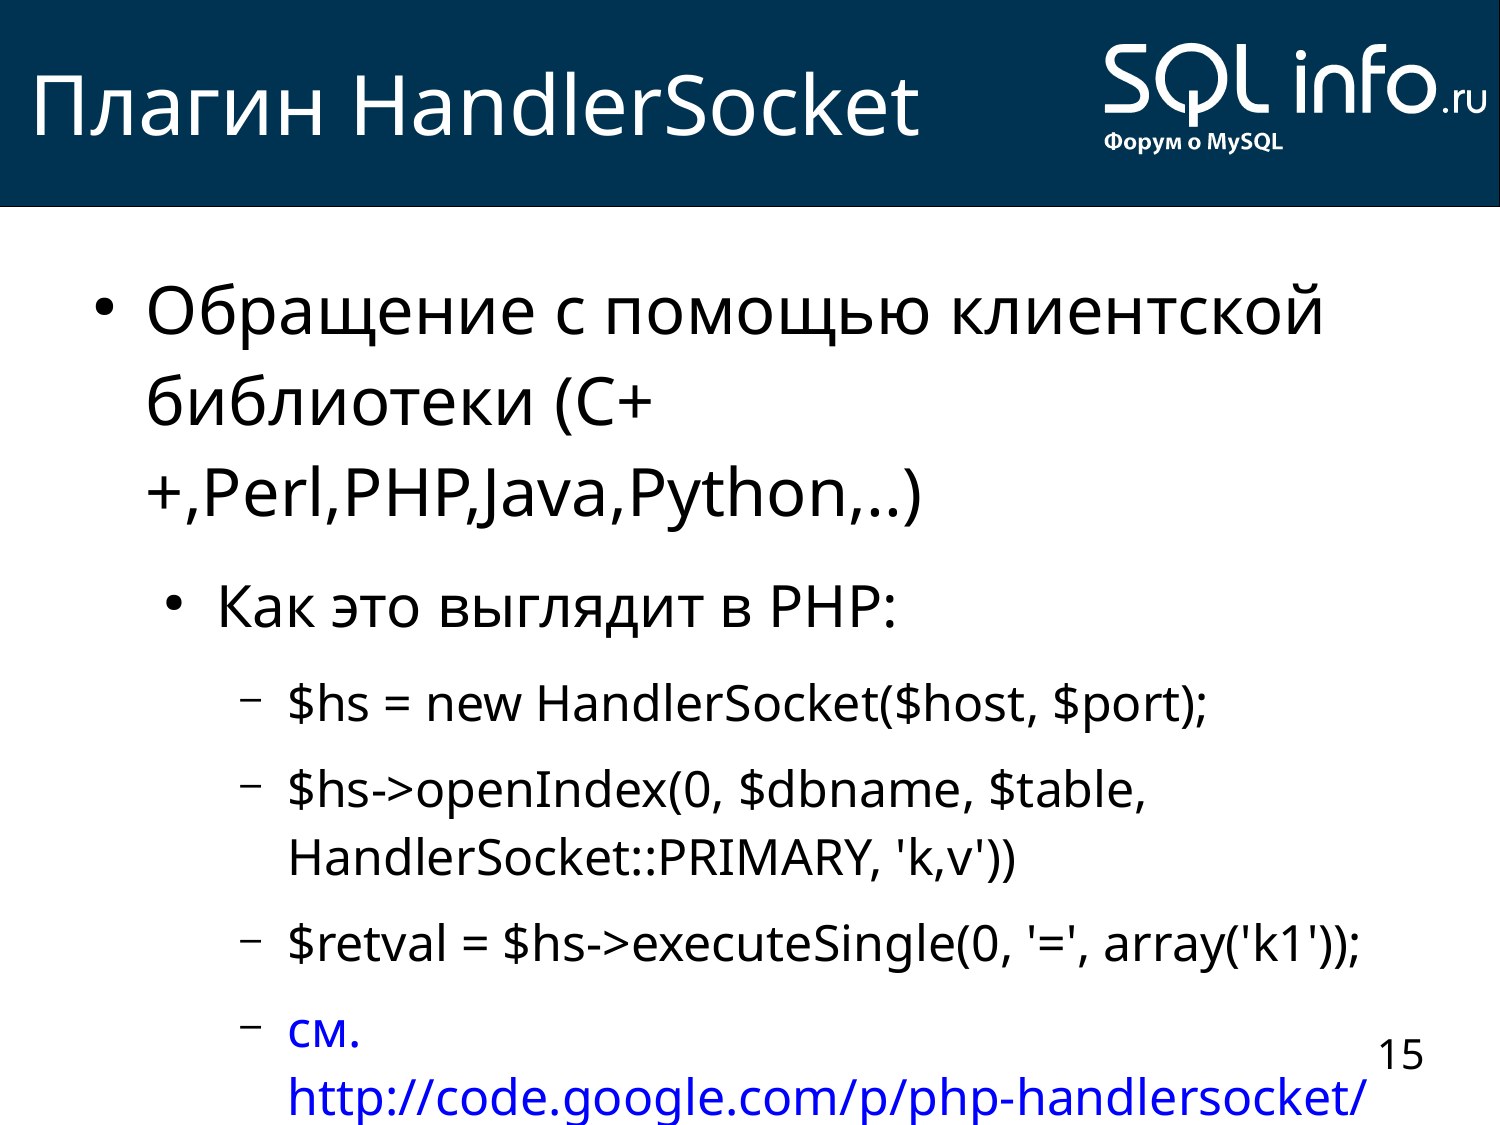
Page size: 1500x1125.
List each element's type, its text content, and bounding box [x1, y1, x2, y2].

list Обращение с помощью клиентской библиотеки (C++,Perl,PHP,Java,Python,..) Как это выглядит в PHP: $hs = new HandlerSocket($host, $port); $hs->openIndex(0, $dbname, $table, HandlerSocket::PRIMARY, 'k,v')) $retval = $hs->executeSingle(0, '=', array('k1')); см. http://code.google.com/p/php-handlersocket/ Доступны: GET, UPDATE, REMOVE [75, 263, 1425, 1063]
title Плагин HandlerSocket [29, 0, 1093, 207]
picture [1093, 29, 1495, 166]
